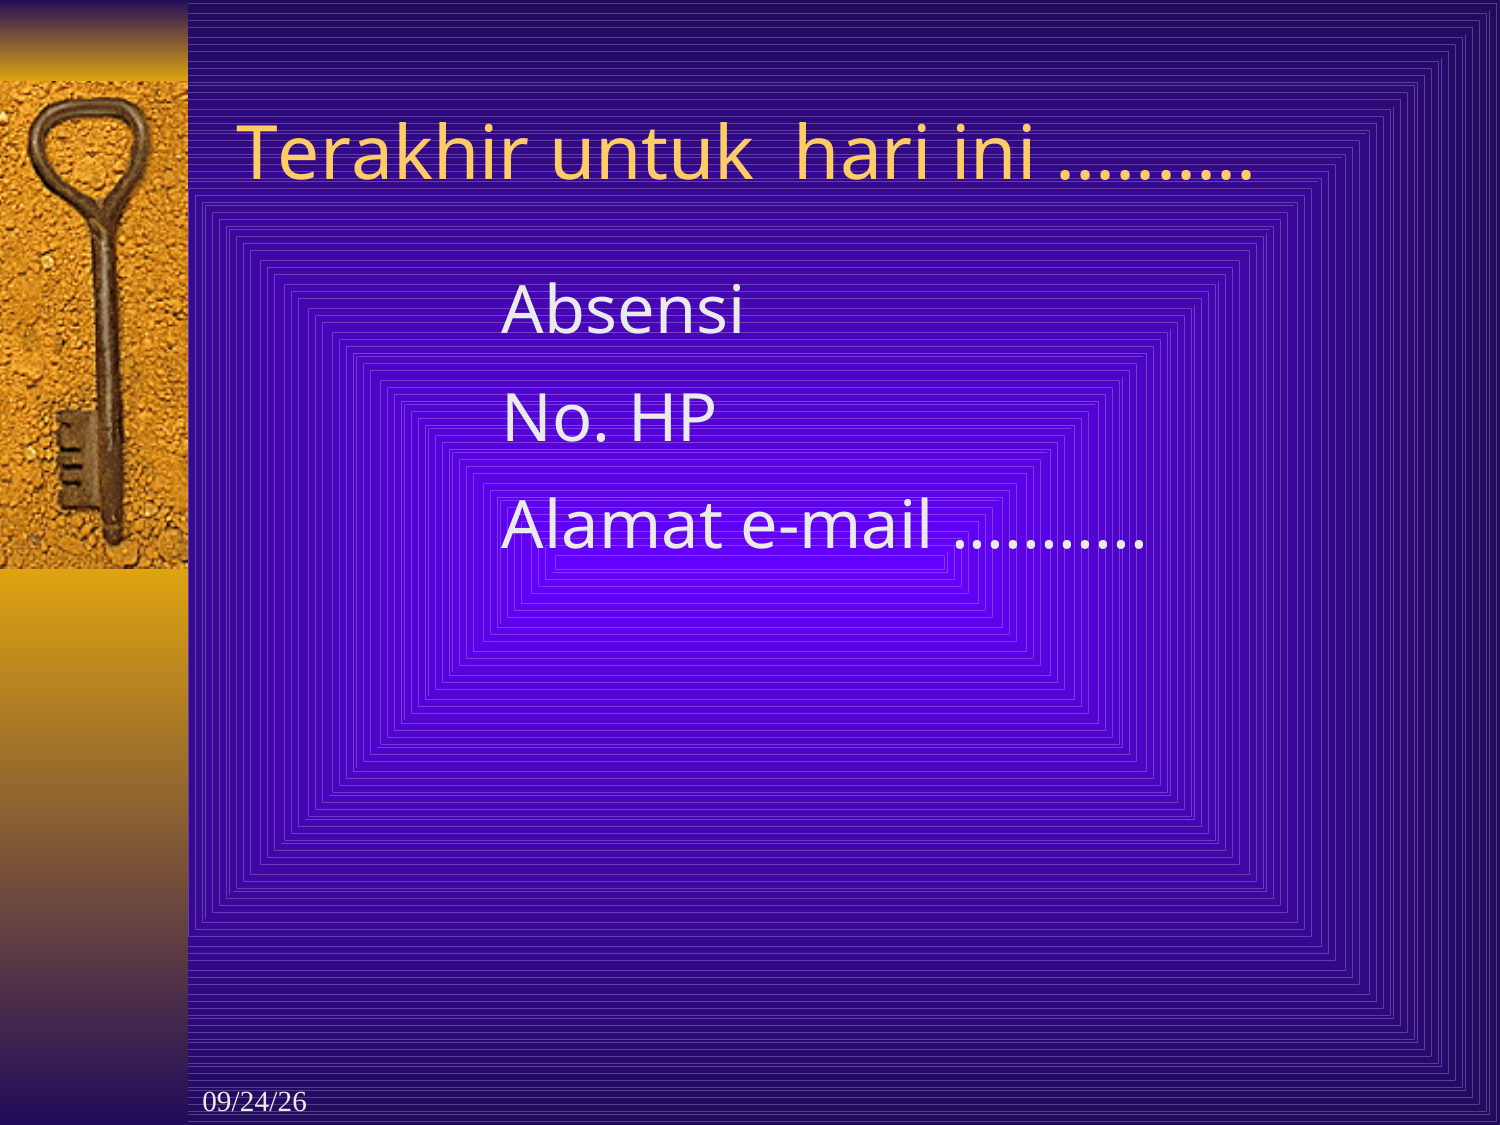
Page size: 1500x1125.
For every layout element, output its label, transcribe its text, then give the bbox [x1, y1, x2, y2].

title Terakhir untuk hari ini .......... [236, 59, 1500, 243]
list Absensi No. HP Alamat e-mail ........... [501, 262, 1476, 591]
picture [0, 81, 188, 569]
